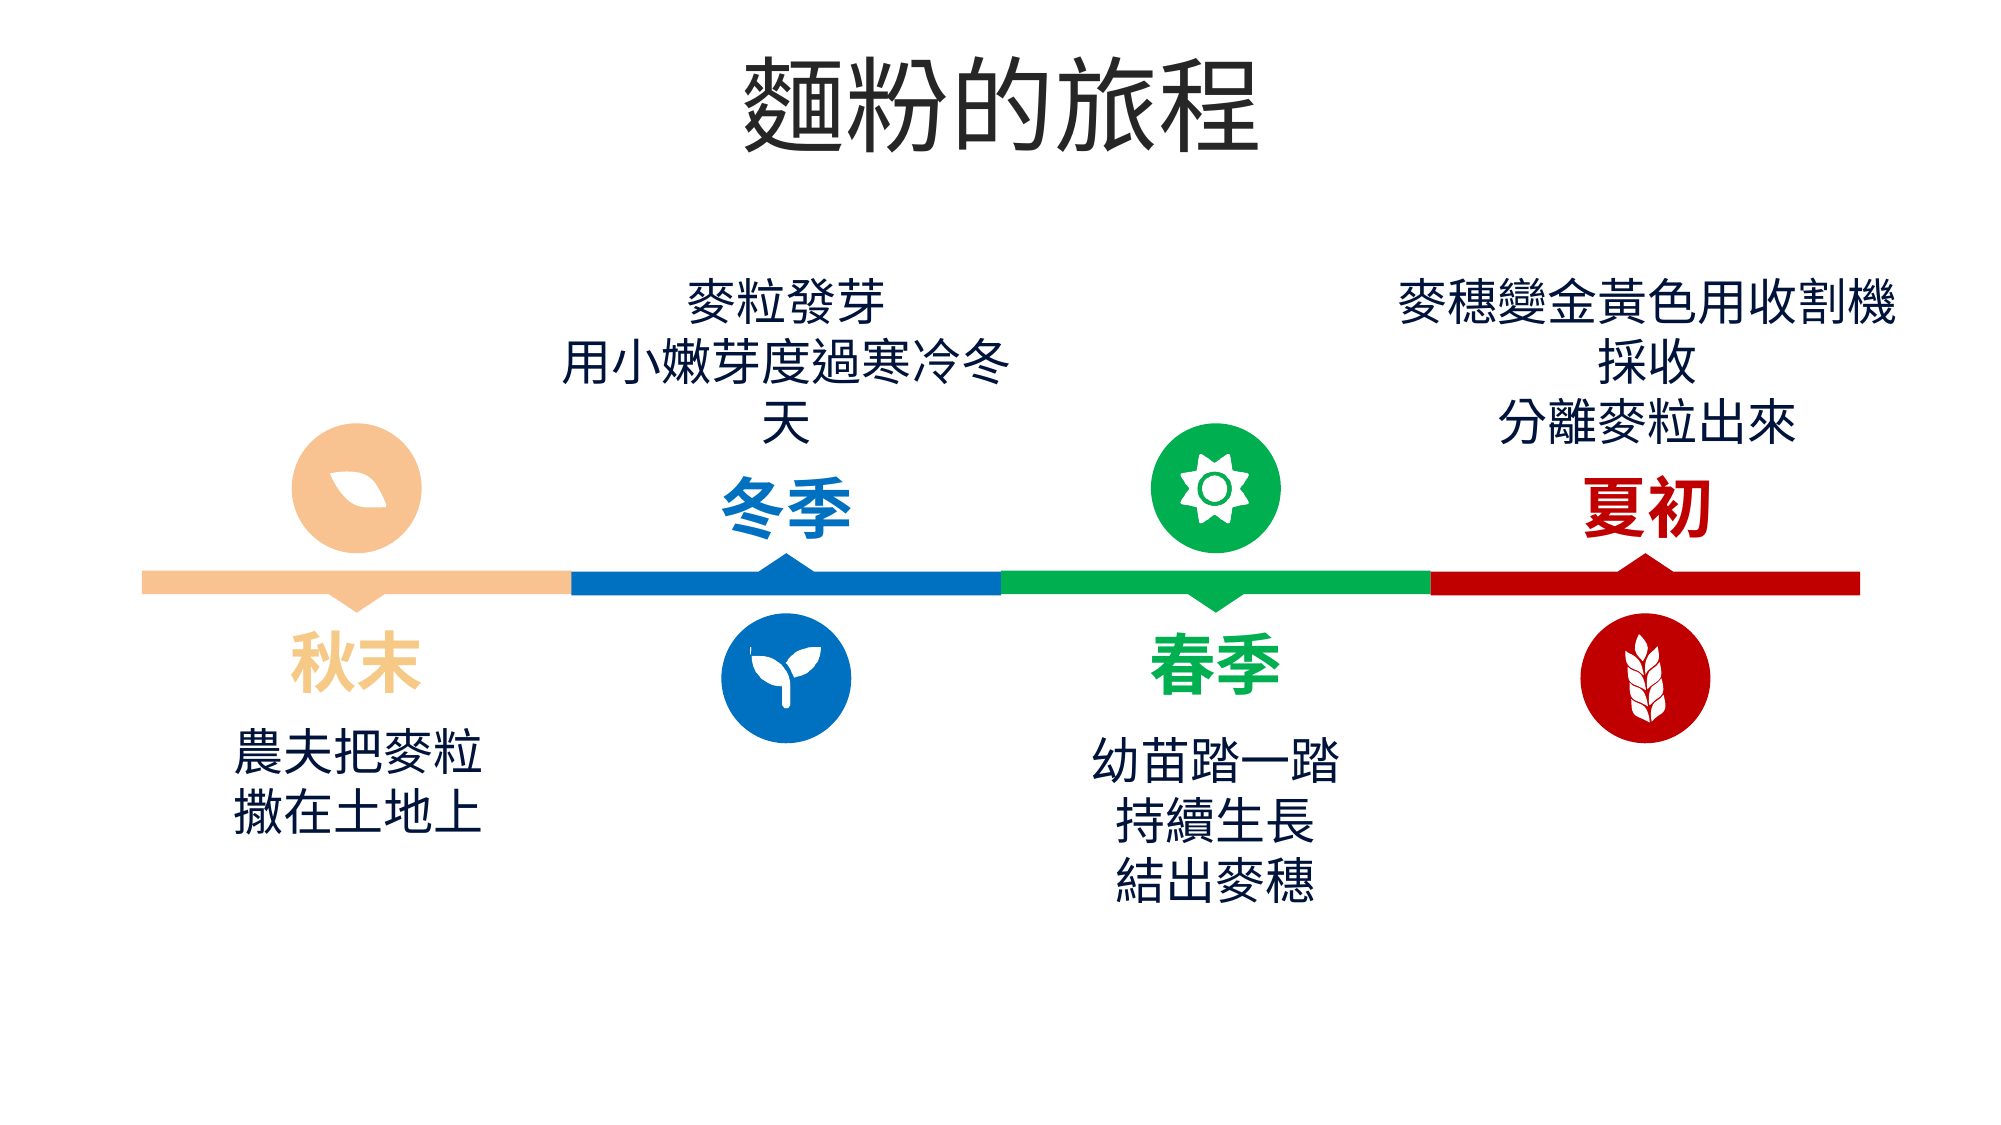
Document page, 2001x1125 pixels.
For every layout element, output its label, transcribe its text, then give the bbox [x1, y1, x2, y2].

picture [1625, 634, 1667, 723]
text_box [141, 555, 1861, 613]
text_box 農夫把麥粒 撒在土地上 [147, 712, 570, 850]
text_box 春季 [1097, 615, 1335, 712]
picture [329, 471, 388, 508]
text_box 秋末 [237, 613, 476, 710]
text_box 幼苗踏一踏 持續生長 結出麥穗 [974, 722, 1458, 920]
text_box 麥粒發芽 用小嫩芽度過寒冷冬天 [530, 262, 1043, 460]
list 麵粉的旅程 [53, 55, 1952, 175]
text_box 冬季 [667, 460, 906, 556]
text_box 麥穗變金黃色用收割機採收 分離麥粒出來 [1376, 263, 1919, 461]
picture [750, 641, 822, 713]
text_box [1580, 613, 1711, 744]
text_box [1150, 423, 1281, 554]
text_box [721, 613, 852, 744]
text_box 夏初 [1528, 461, 1766, 555]
picture [1179, 452, 1250, 524]
text_box [291, 423, 422, 554]
